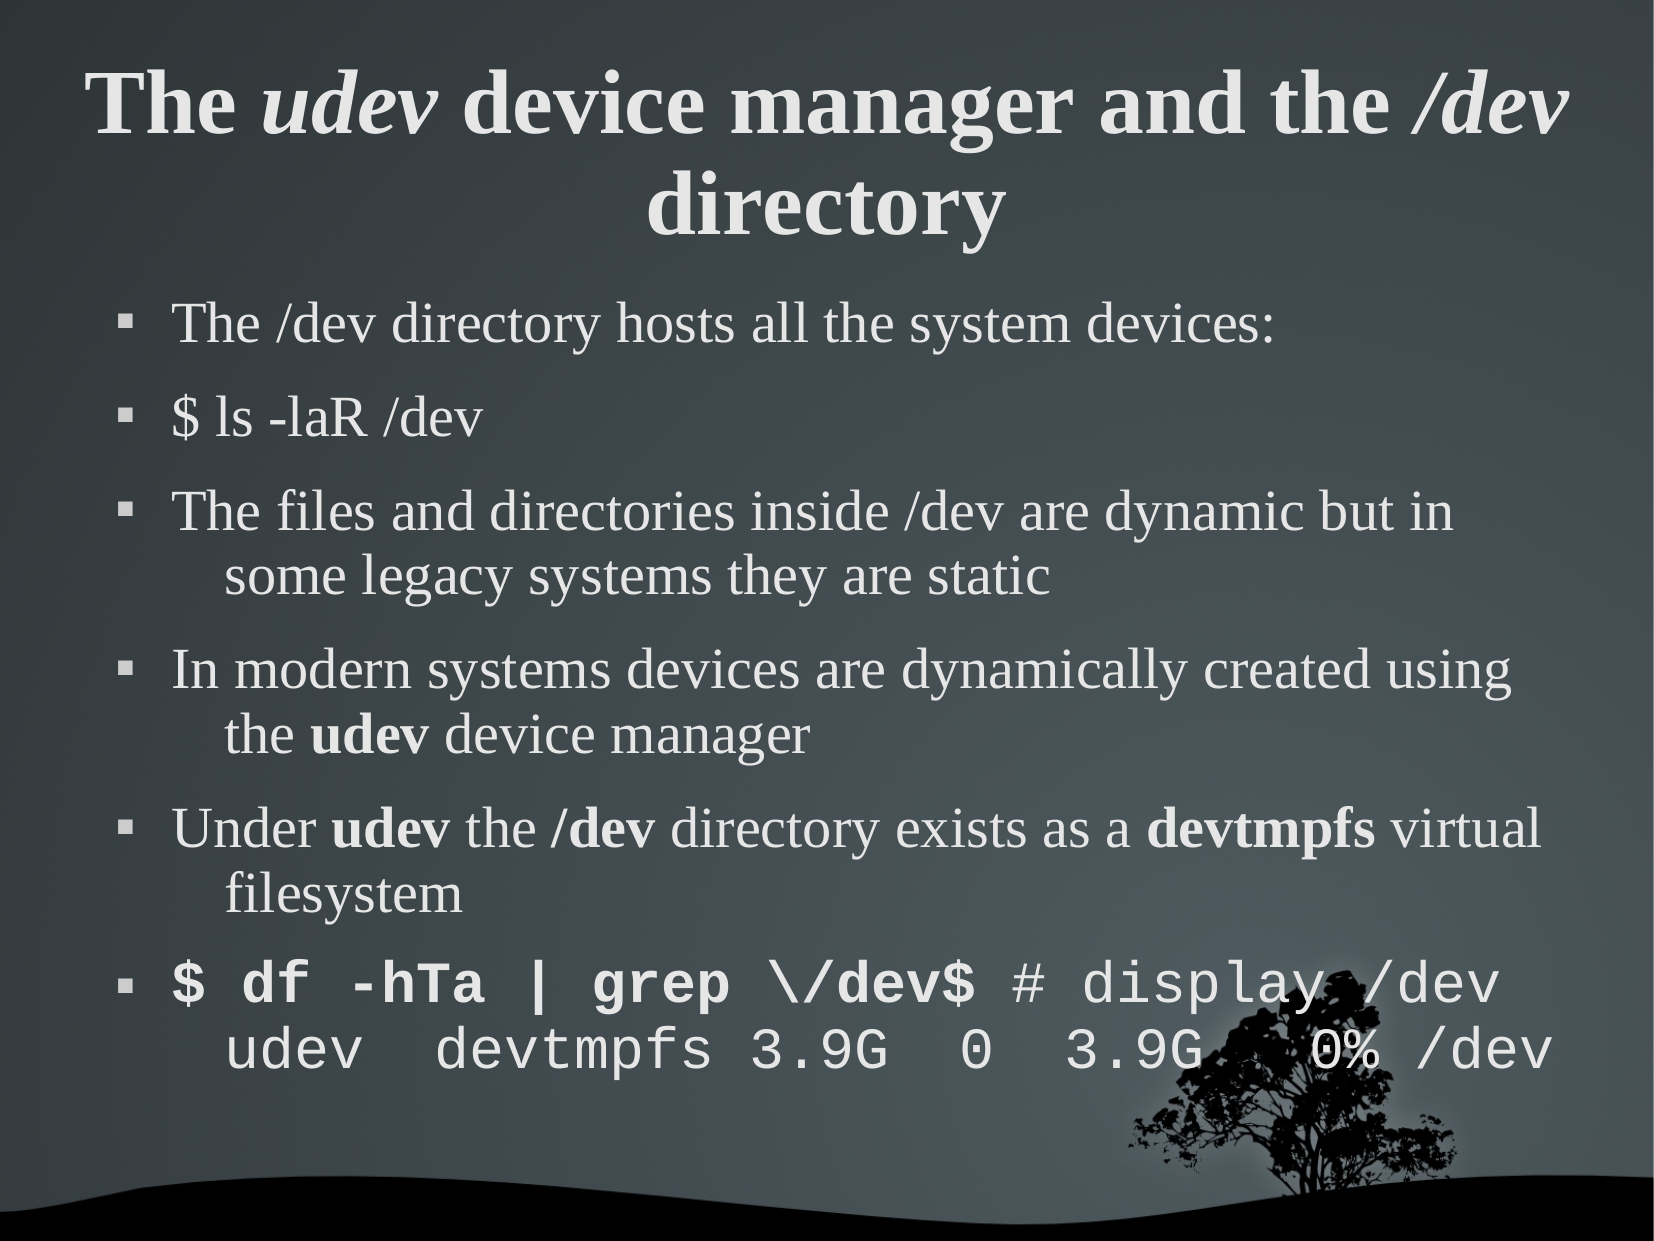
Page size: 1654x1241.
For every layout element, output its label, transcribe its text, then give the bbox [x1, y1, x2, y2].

picture [0, 0, 1654, 1241]
title The udev device manager and the /dev directory [82, 49, 1571, 257]
list The /dev directory hosts all the system devices: $ ls -laR /dev The files and directories inside /dev are dynamic but in some legacy systems they are static In modern systems devices are dynamically created using the udev device manager Under udev the /dev directory exists as a devtmpfs virtual filesystem $ df -hTa | grep \/dev$ # display /dev udev devtmpfs 3.9G 0 3.9G 0% /dev [82, 290, 1571, 1213]
